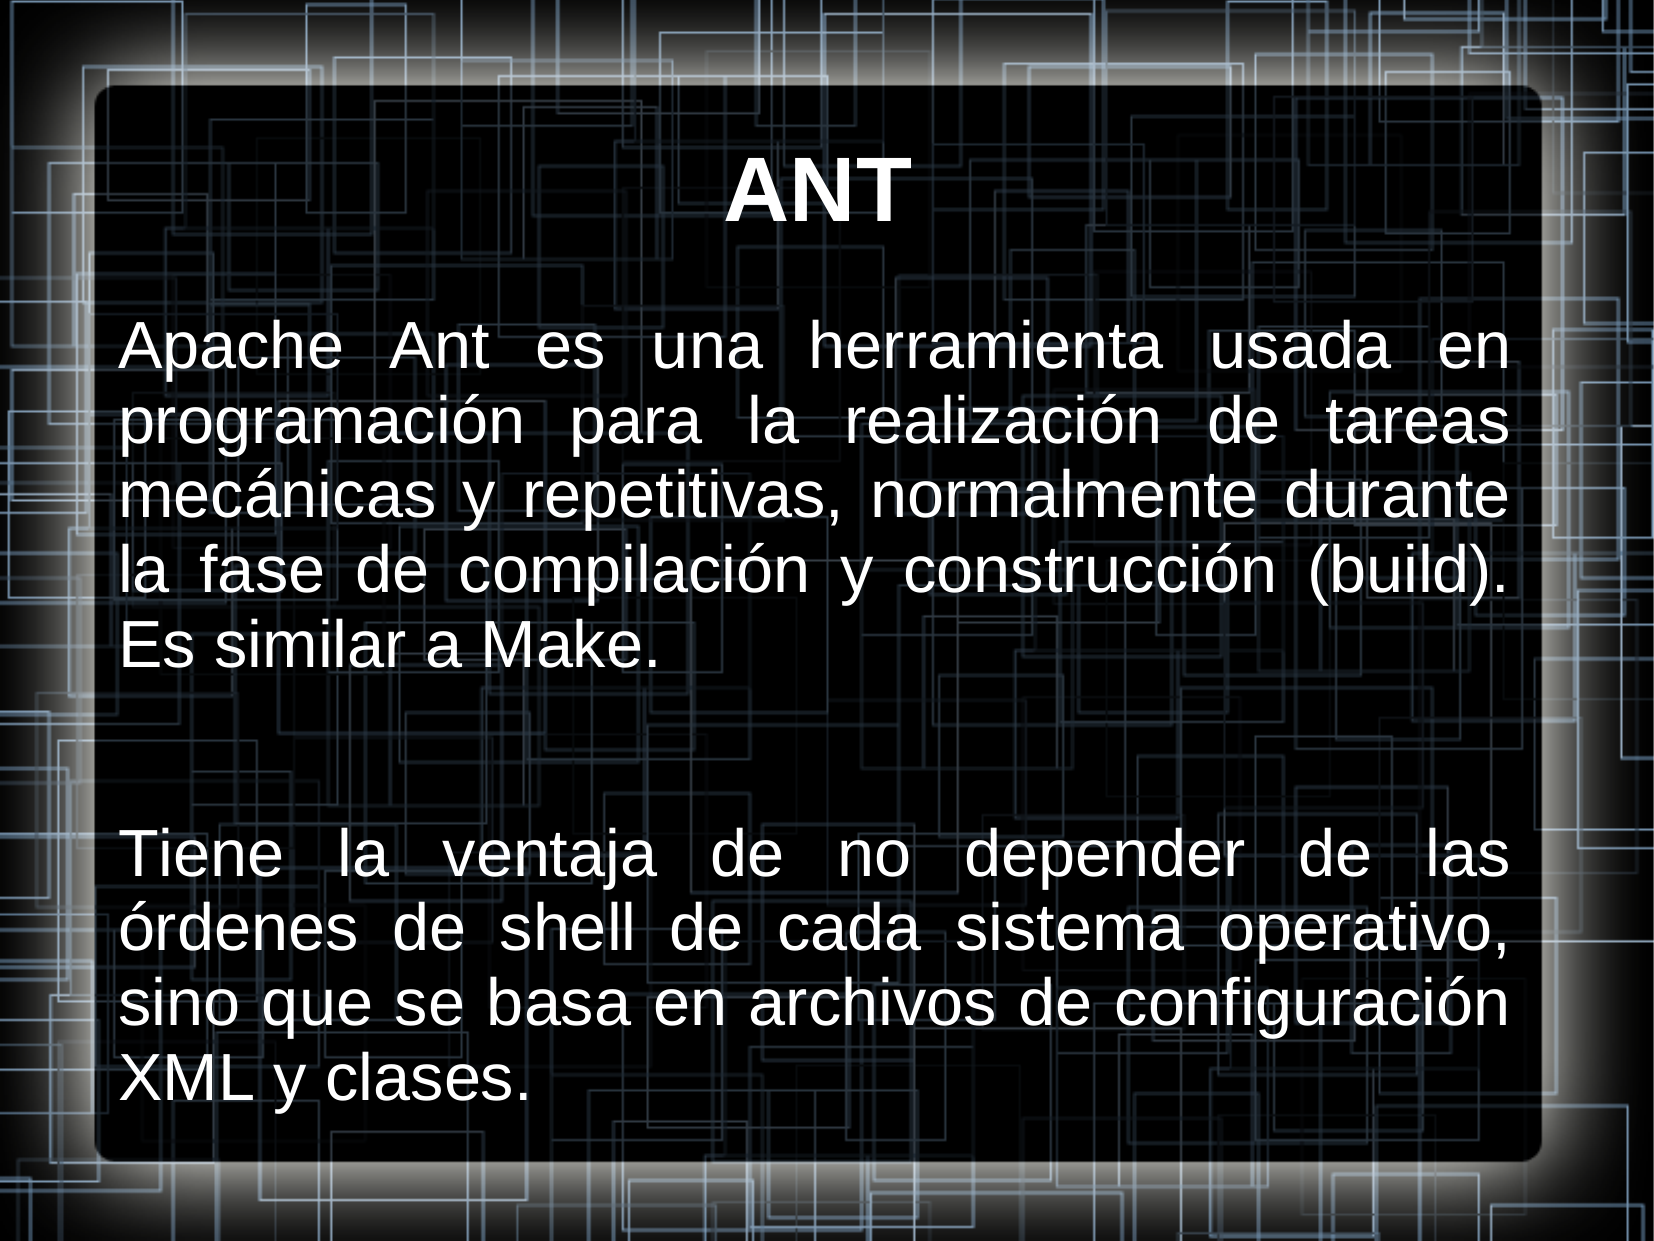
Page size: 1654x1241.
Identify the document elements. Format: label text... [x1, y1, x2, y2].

title ANT [106, 104, 1530, 277]
list Apache Ant es una herramienta usada en programación para la realización de tareas mecánicas y repetitivas, normalmente durante la fase de compilación y construcción (build). Es similar a Make. Tiene la ventaja de no depender de las órdenes de shell de cada sistema operativo, sino que se basa en archivos de configuración XML y clases. [118, 307, 1512, 1115]
picture [0, 0, 1654, 1241]
